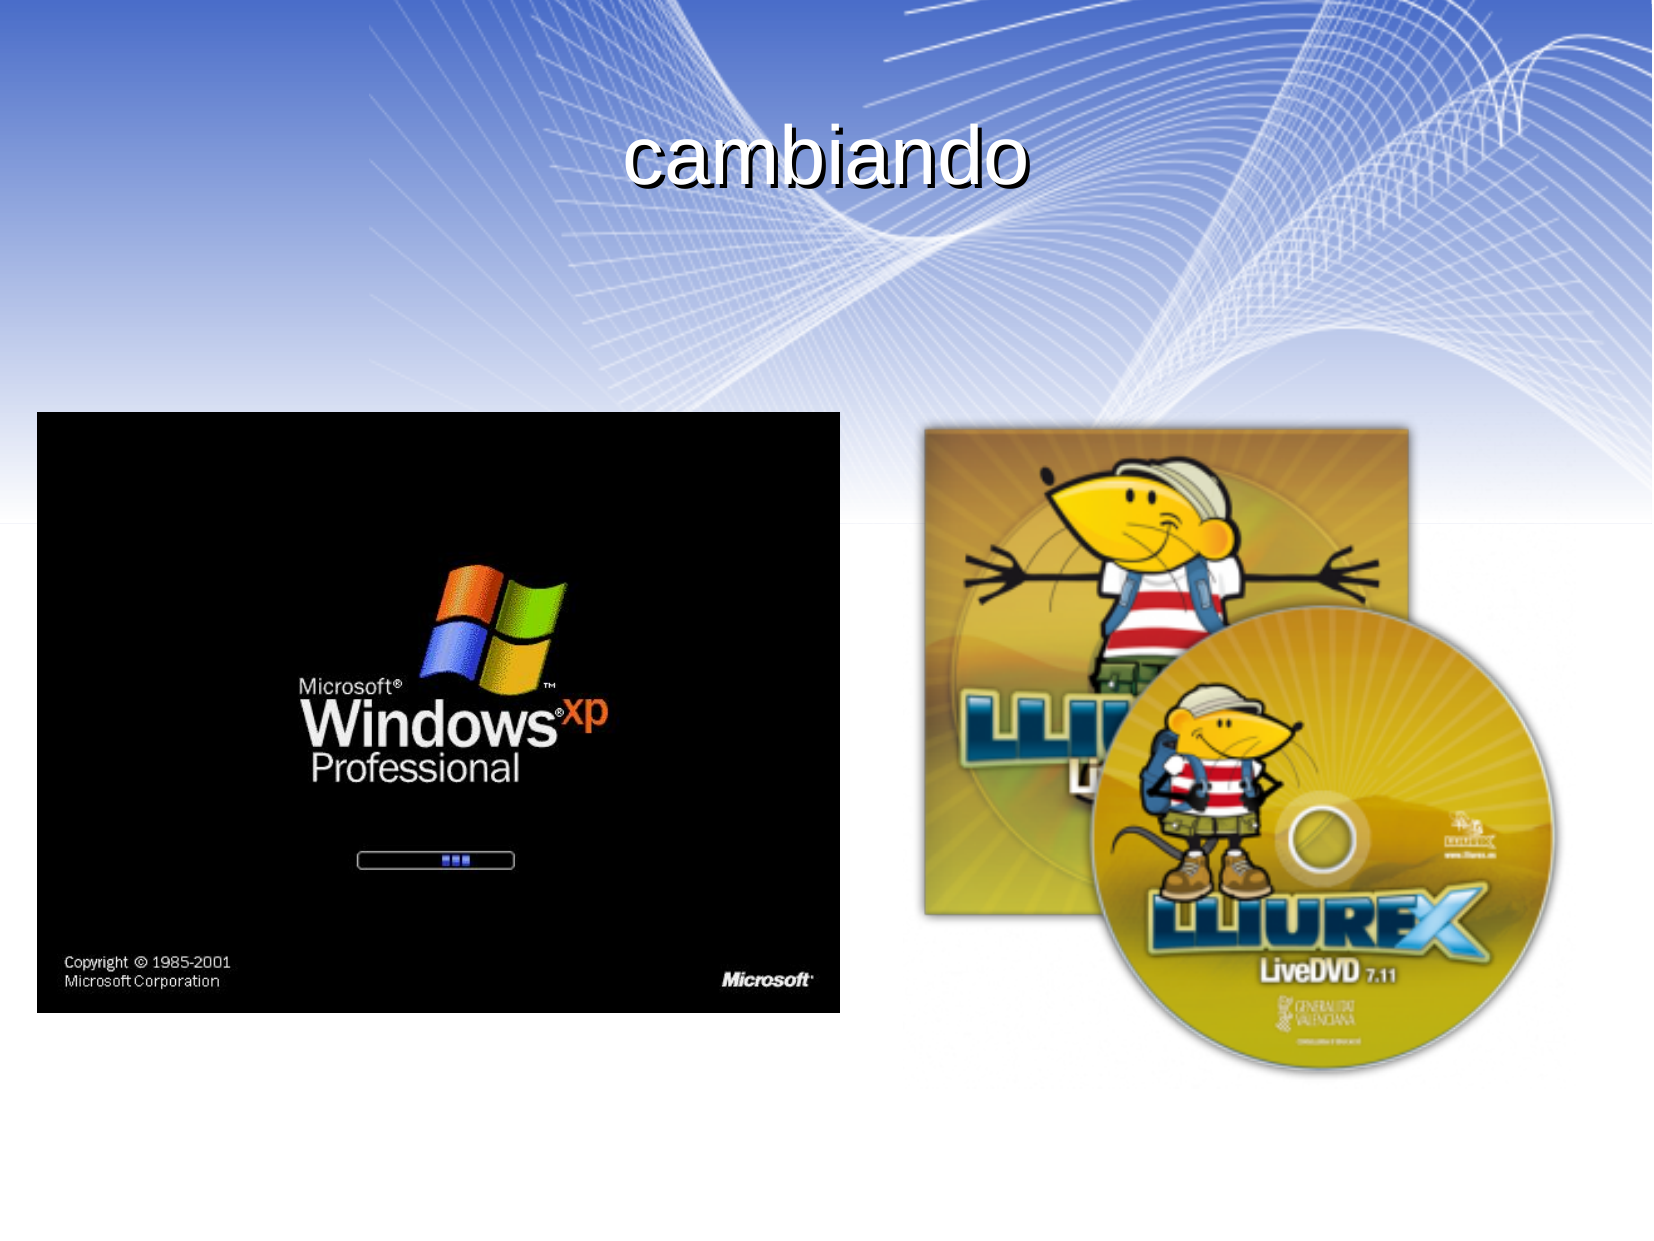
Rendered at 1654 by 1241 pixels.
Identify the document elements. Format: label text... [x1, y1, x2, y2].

picture [37, 0, 1654, 1126]
title cambiando [82, 56, 1571, 256]
